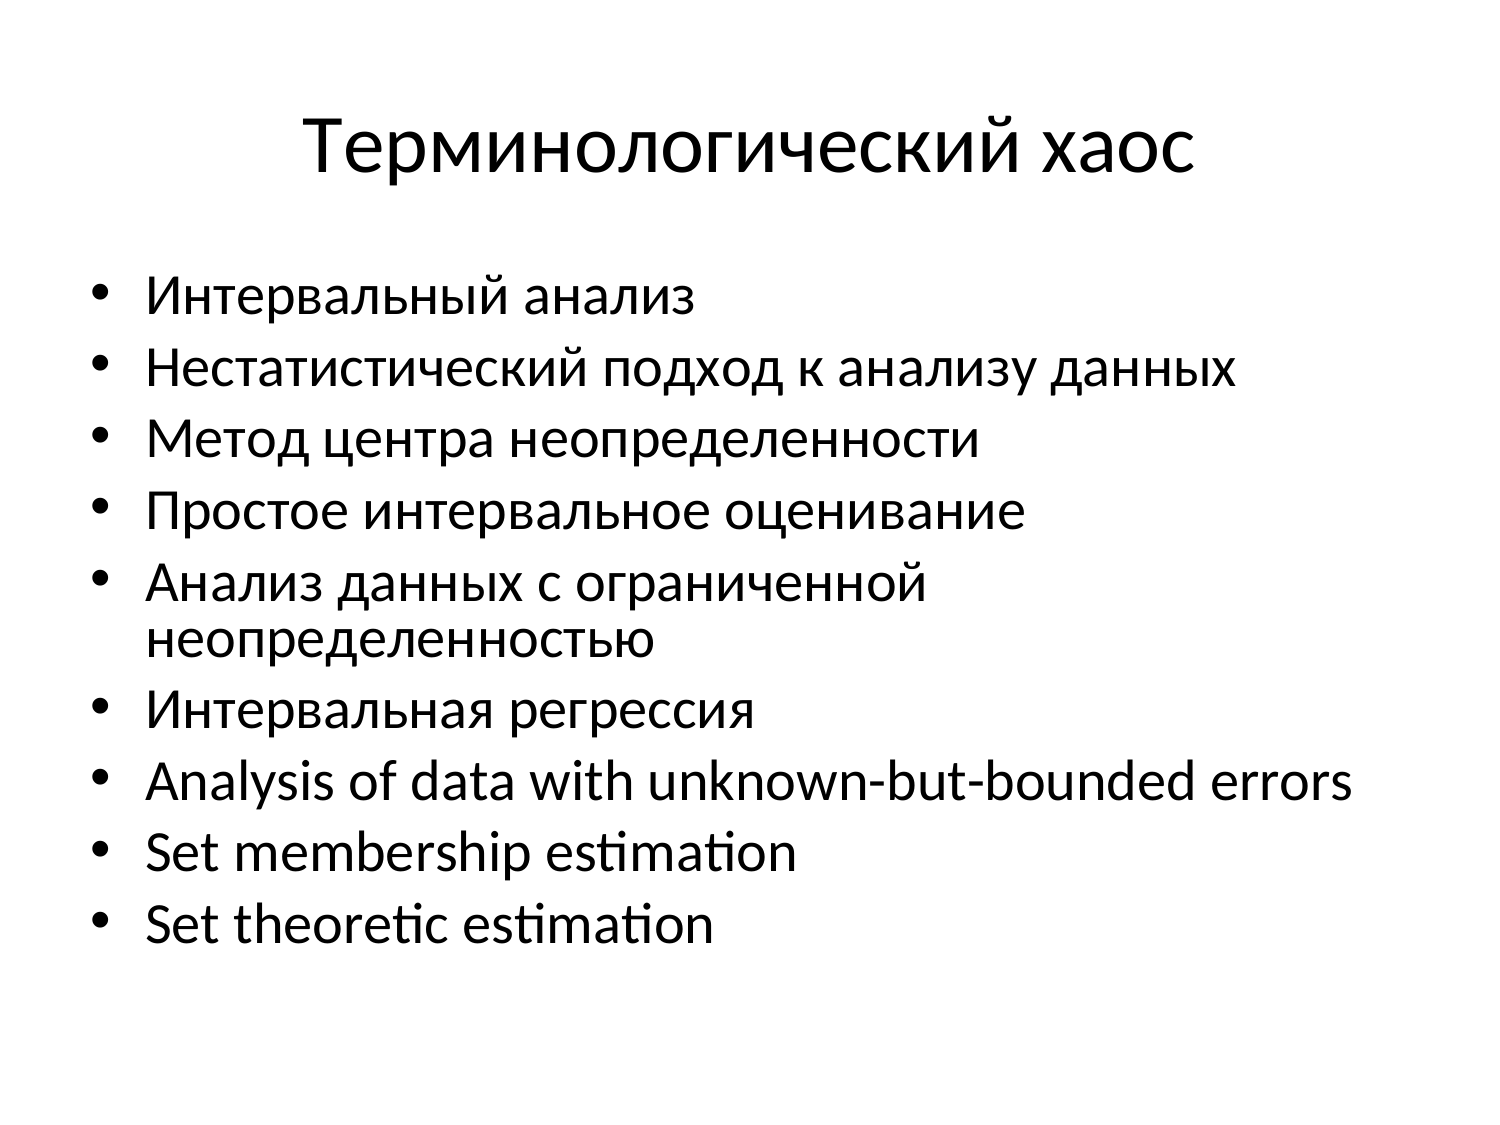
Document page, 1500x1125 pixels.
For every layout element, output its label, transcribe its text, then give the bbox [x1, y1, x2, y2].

text_box Интервальный анализ Нестатистический подход к анализу данных Метод центра неопределенности Простое интервальное оценивание Анализ данных с ограниченной неопределенностью Интервальная регрессия Analysis of data with unknown-but-bounded errors Set membership estimation Set theoretic estimation [75, 262, 1426, 1005]
text_box Терминологический хаос [75, 45, 1426, 233]
